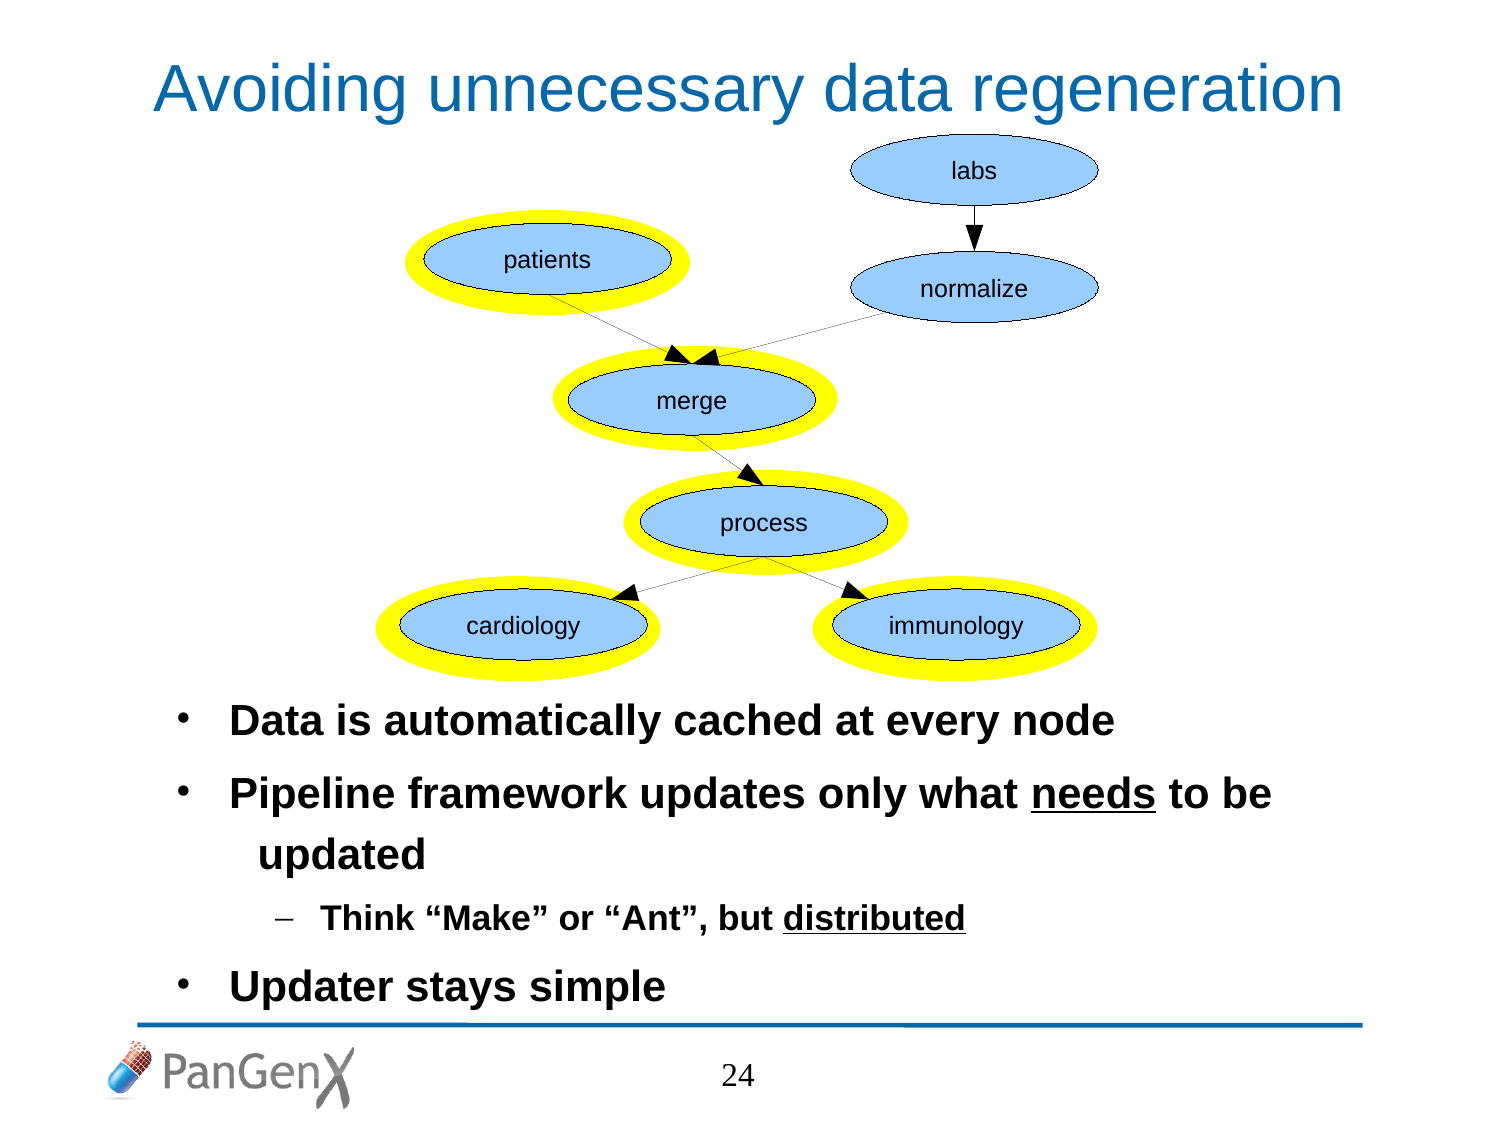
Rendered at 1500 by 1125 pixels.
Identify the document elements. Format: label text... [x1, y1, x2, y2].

text_box [714, 558, 803, 575]
text_box [405, 210, 691, 316]
text_box cardiology [399, 588, 648, 661]
list Data is automatically cached at every node Pipeline framework updates only what needs to be updated Think “Make” or “Ant”, but distributed Updater stays simple [153, 675, 1426, 1021]
text_box patients [423, 223, 672, 295]
text_box process [640, 485, 888, 557]
picture [89, 1041, 354, 1109]
text_box [659, 346, 670, 351]
text_box [754, 469, 909, 573]
text_box [812, 576, 1098, 675]
text_box immunology [832, 588, 1081, 661]
text_box [375, 576, 661, 675]
text_box labs [850, 134, 1099, 206]
text_box [675, 345, 744, 363]
title Avoiding unnecessary data regeneration [0, 6, 1500, 149]
text_box normalize [850, 251, 1099, 323]
text_box [695, 349, 838, 451]
text_box merge [568, 364, 816, 436]
text_box [623, 470, 759, 571]
text_box [552, 347, 712, 451]
